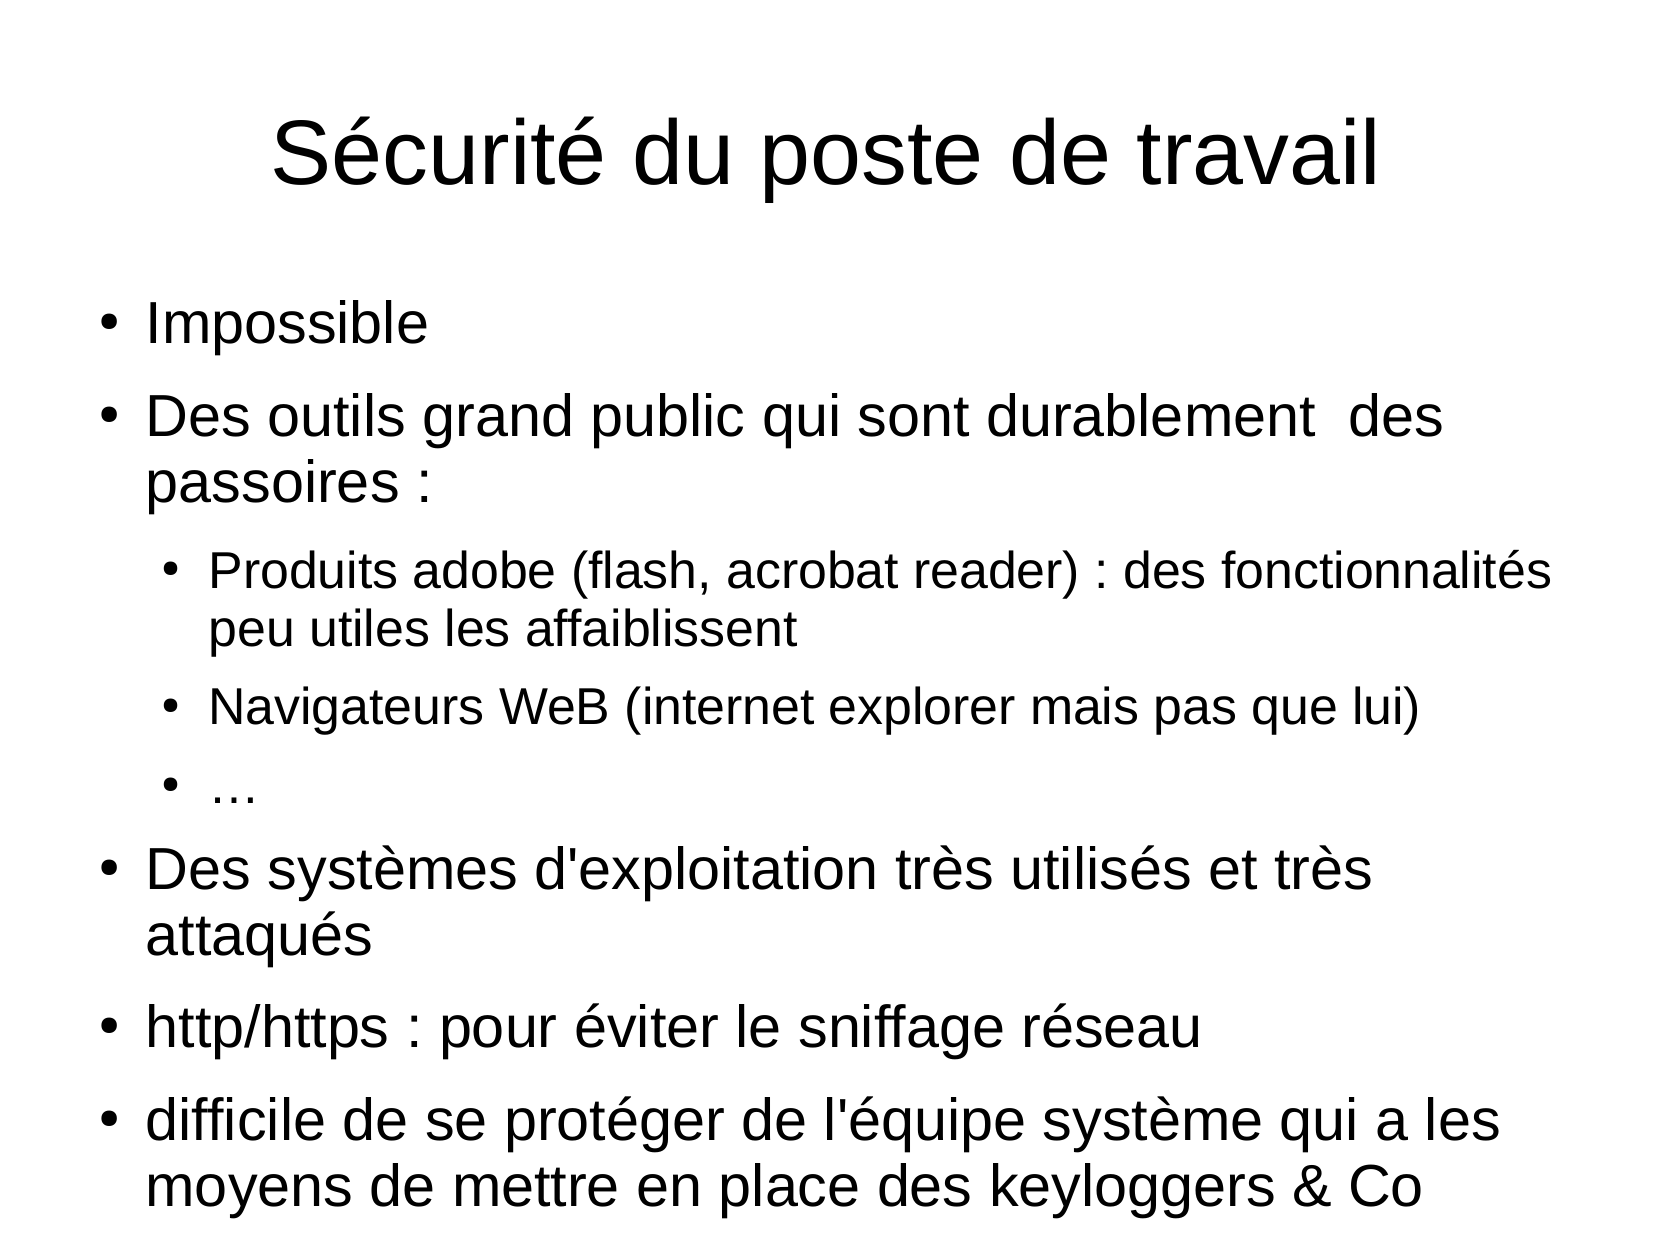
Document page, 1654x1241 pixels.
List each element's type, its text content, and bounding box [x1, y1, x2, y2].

title Sécurité du poste de travail [82, 49, 1571, 257]
list Impossible Des outils grand public qui sont durablement des passoires : Produits adobe (flash, acrobat reader) : des fonctionnalités peu utiles les affaiblissent Navigateurs WeB (internet explorer mais pas que lui) … Des systèmes d'exploitation très utilisés et très attaqués http/https : pour éviter le sniffage réseau difficile de se protéger de l'équipe système qui a les moyens de mettre en place des keyloggers & Co [82, 290, 1571, 1241]
